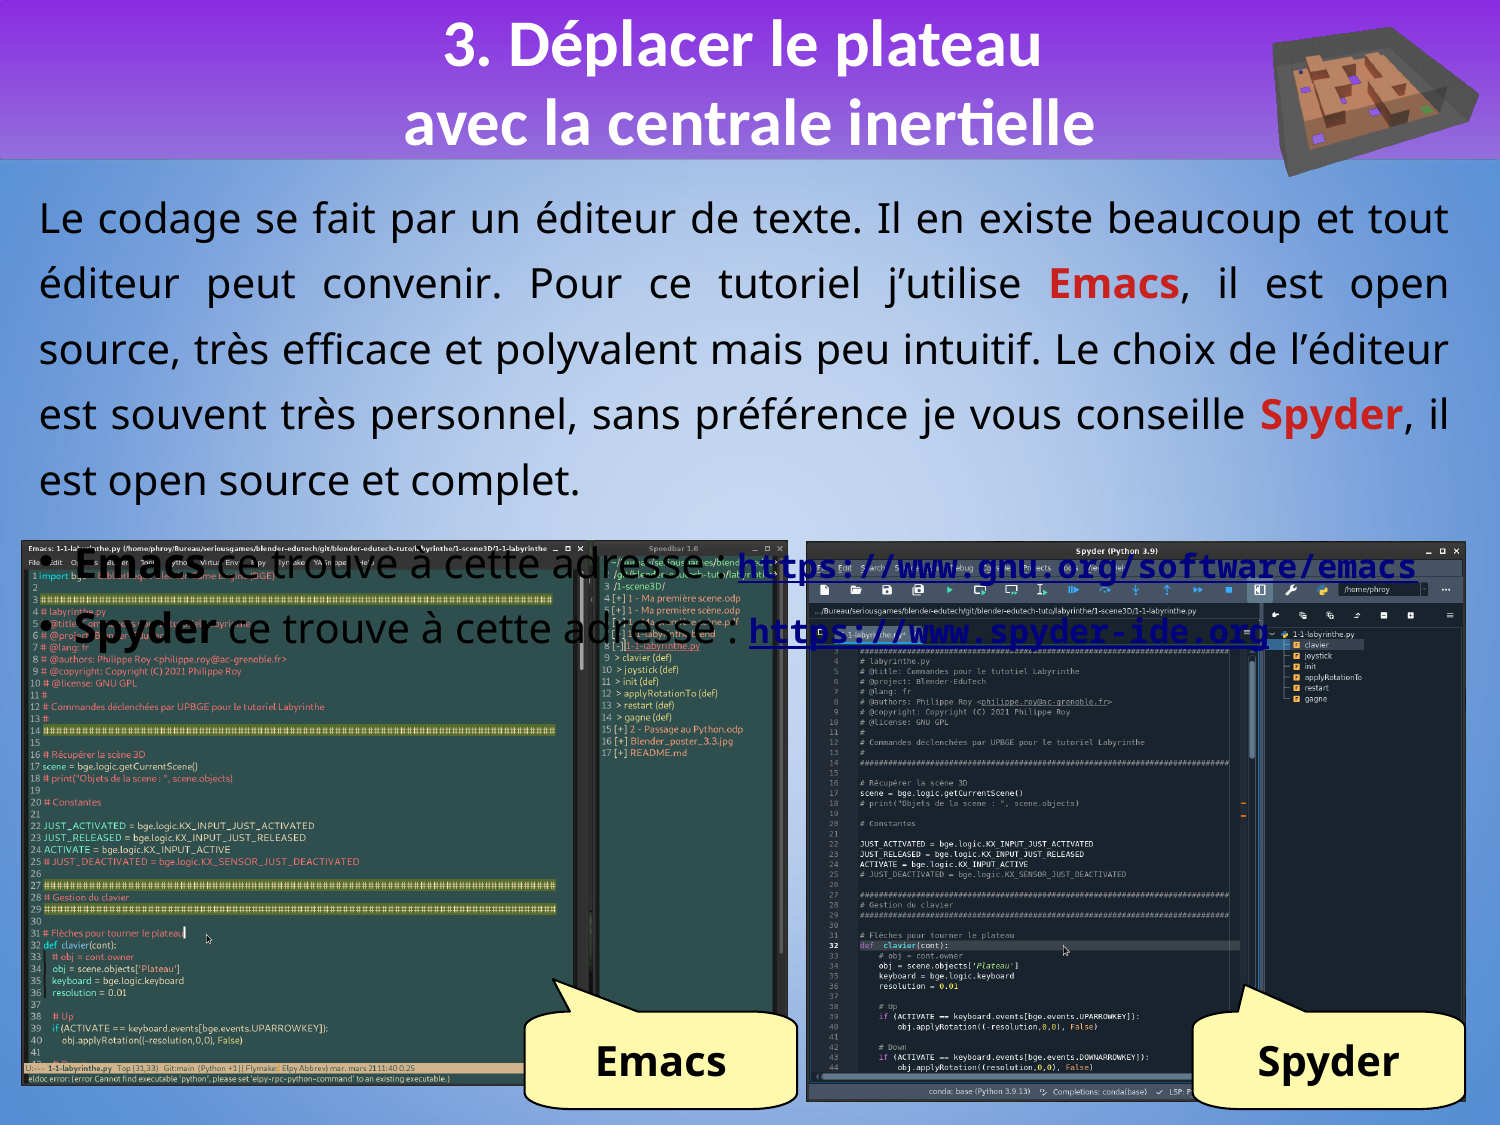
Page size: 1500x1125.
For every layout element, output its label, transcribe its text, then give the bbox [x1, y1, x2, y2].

text_box Emacs [524, 979, 798, 1110]
text_box Le codage se fait par un éditeur de texte. Il en existe beaucoup et tout éditeur peut convenir. Pour ce tutoriel j’utilise Emacs, il est open source, très efficace et polyvalent mais peu intuitif. Le choix de l’éditeur est souvent très personnel, sans préférence je vous conseille Spyder, il est open source et complet. Emacs ce trouve à cette adresse : https://www.gnu.org/software/emacs Spyder ce trouve à cette adresse : https://www.spyder-ide.org [23, 172, 1465, 494]
text_box Spyder [1192, 984, 1466, 1110]
text_box 3. Déplacer le plateau avec la centrale inertielle [0, 0, 1500, 159]
picture [0, 27, 1500, 1125]
